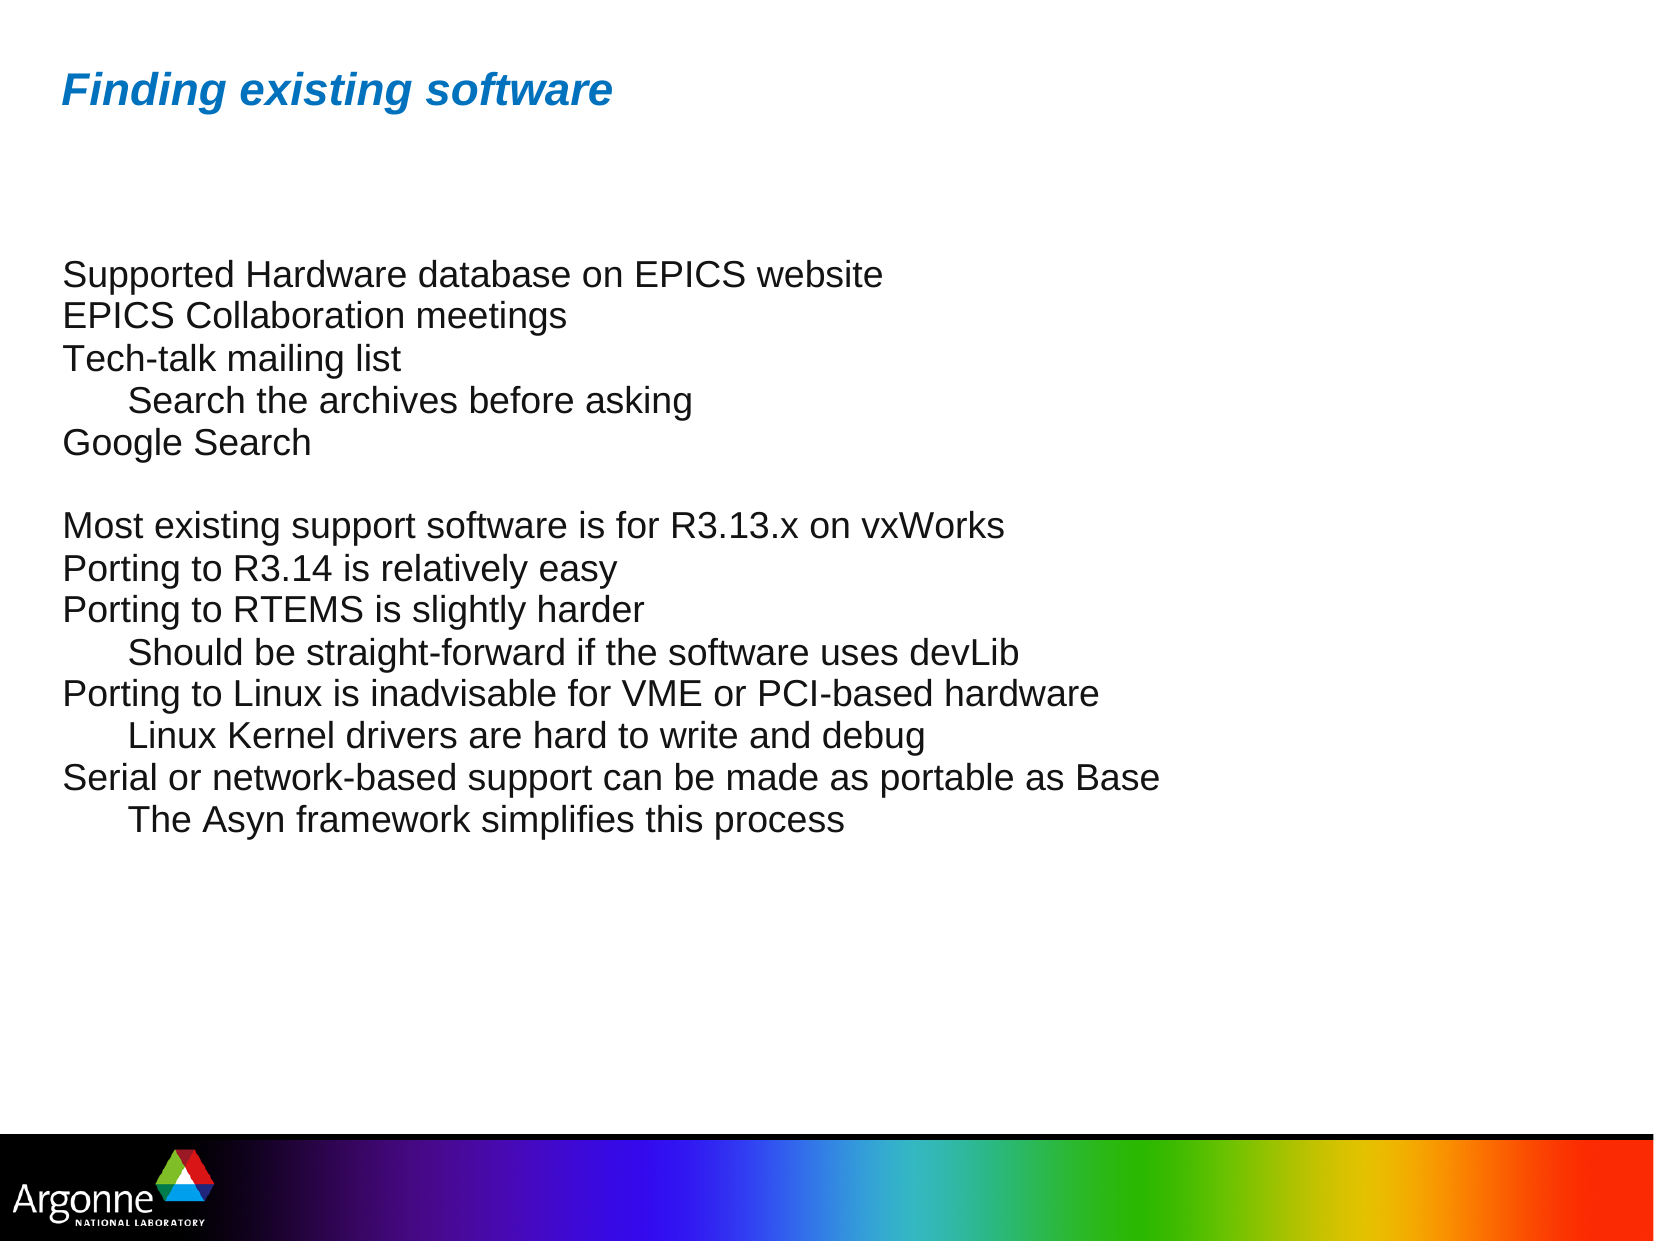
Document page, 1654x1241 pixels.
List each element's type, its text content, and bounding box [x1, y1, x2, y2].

picture [0, 1134, 1654, 1241]
title Finding existing software [61, 56, 1500, 126]
list Supported Hardware database on EPICS website EPICS Collaboration meetings Tech-talk mailing list Search the archives before asking Google Search Most existing support software is for R3.13.x on vxWorks Porting to R3.14 is relatively easy Porting to RTEMS is slightly harder Should be straight-forward if the software uses devLib Porting to Linux is inadvisable for VME or PCI-based hardware Linux Kernel drivers are hard to write and debug Serial or network-based support can be made as portable as Base The Asyn framework simplifies this process [62, 253, 1498, 1034]
